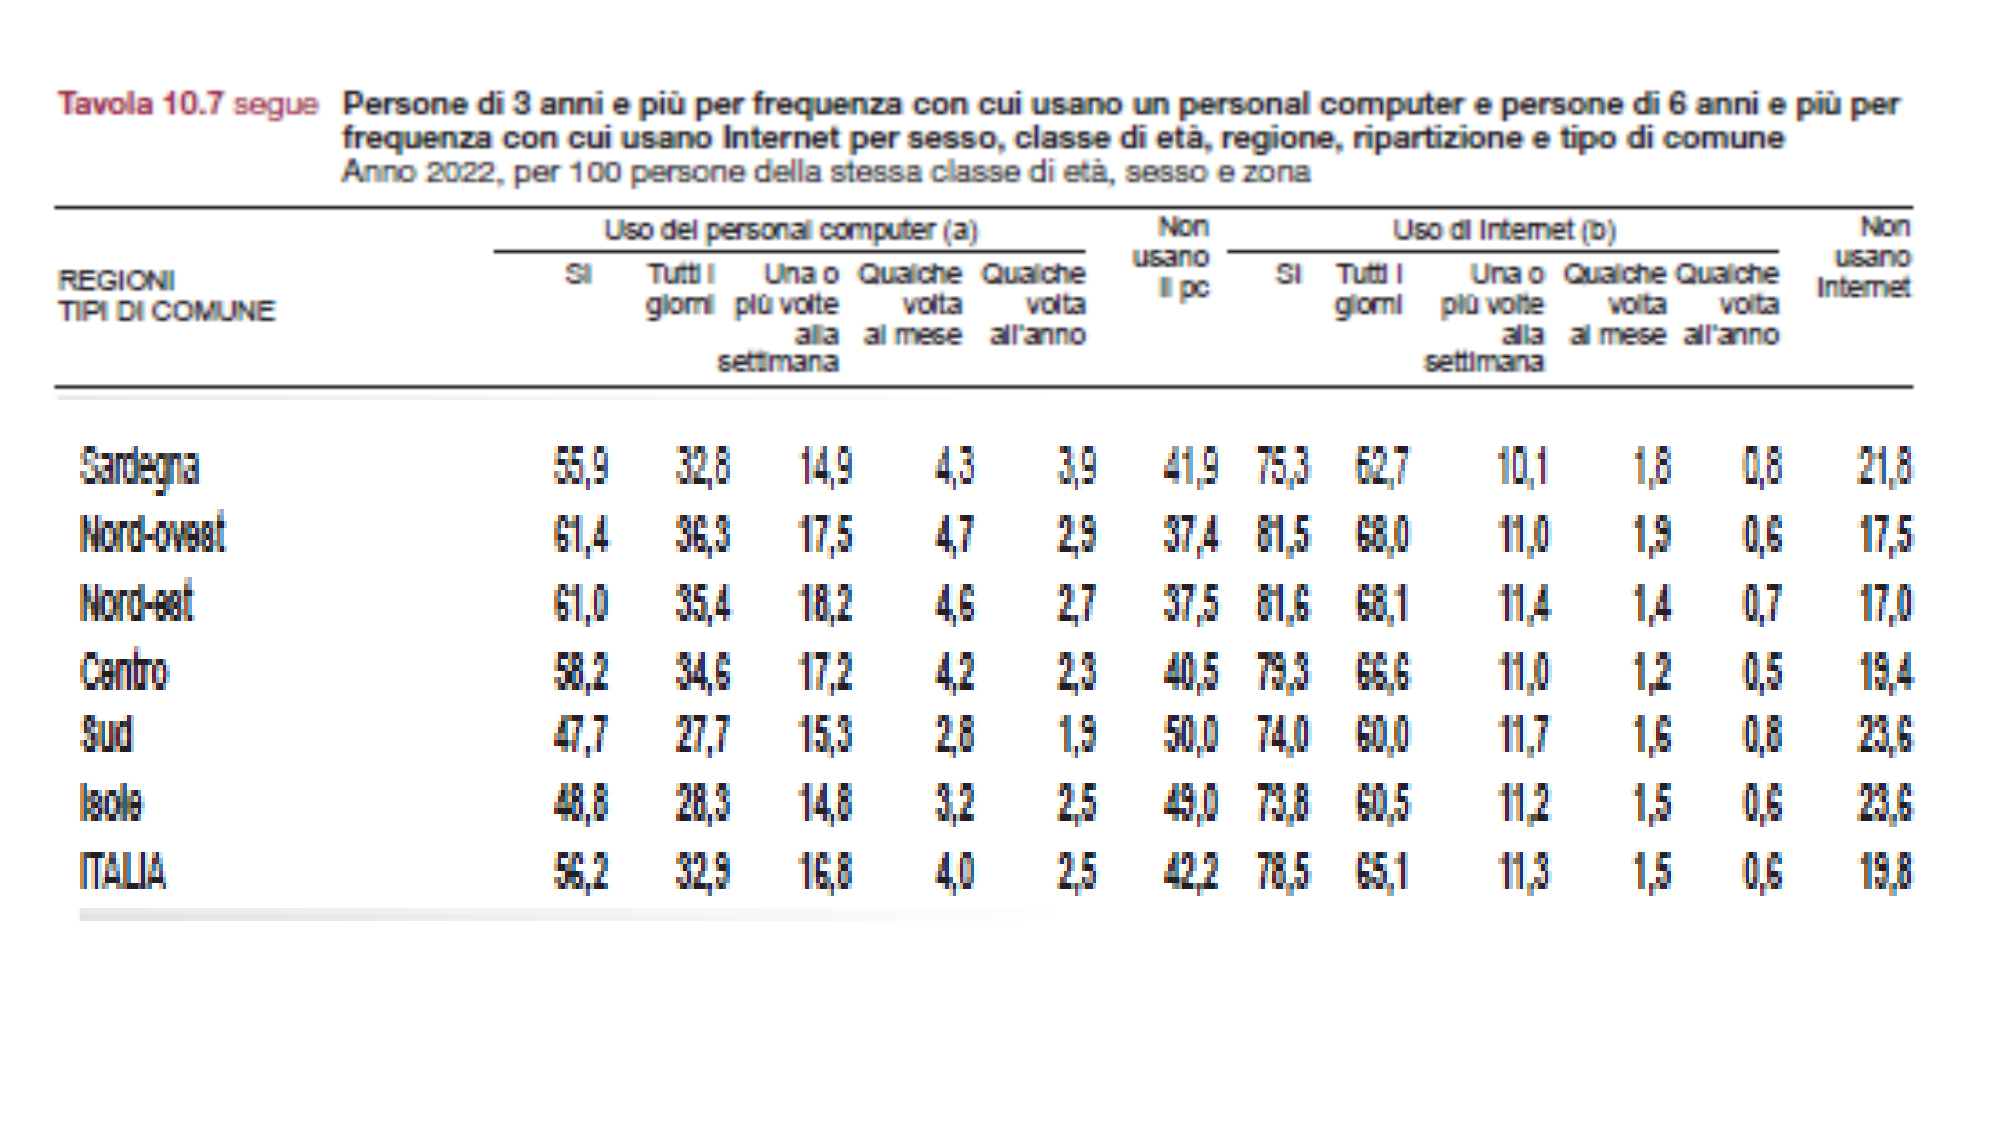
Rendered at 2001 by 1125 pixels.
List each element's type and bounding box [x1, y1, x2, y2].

picture [23, 32, 1951, 400]
picture [70, 423, 1951, 921]
